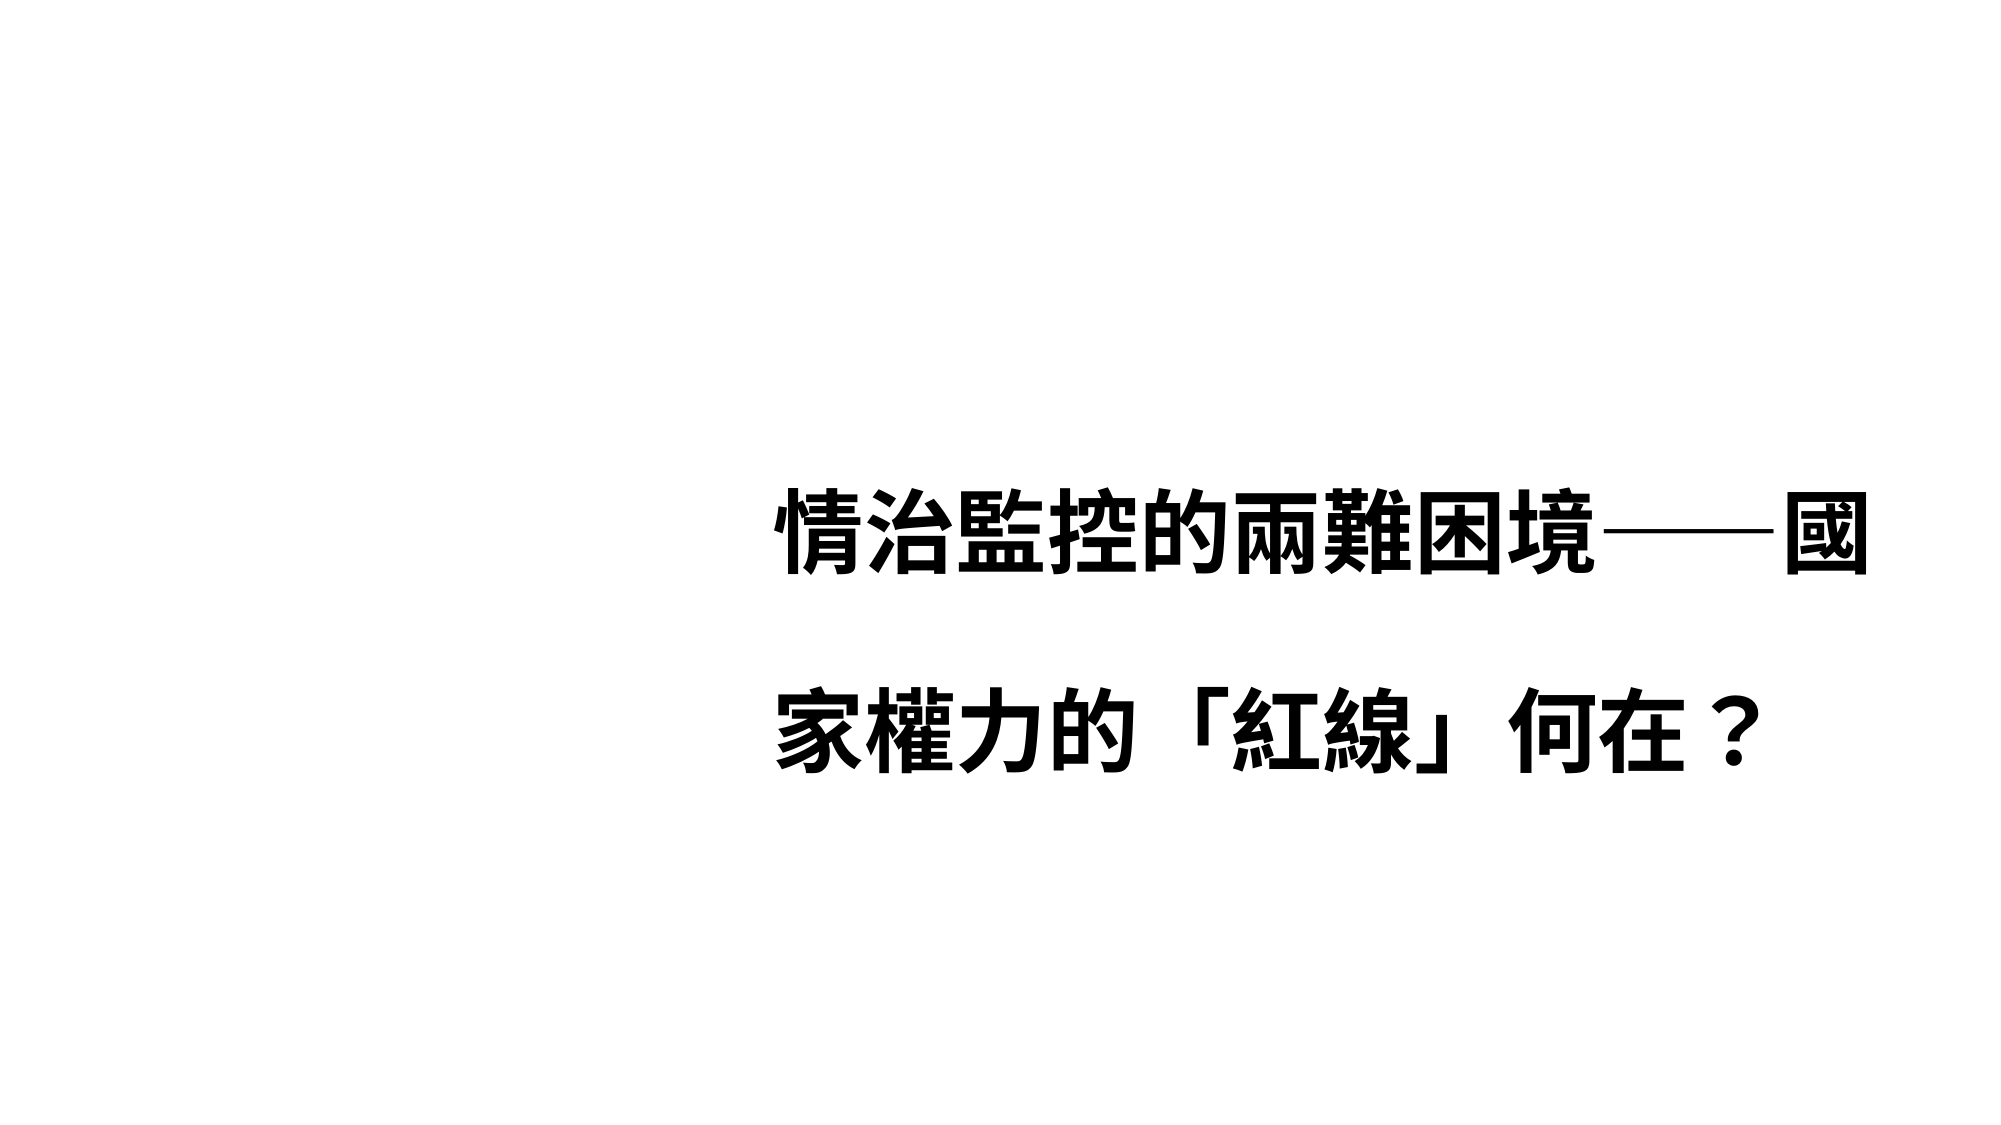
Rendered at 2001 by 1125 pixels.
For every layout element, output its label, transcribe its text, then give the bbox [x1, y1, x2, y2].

title 情治監控的兩難困境——國家權力的「紅線」何在？ [757, 366, 1895, 819]
